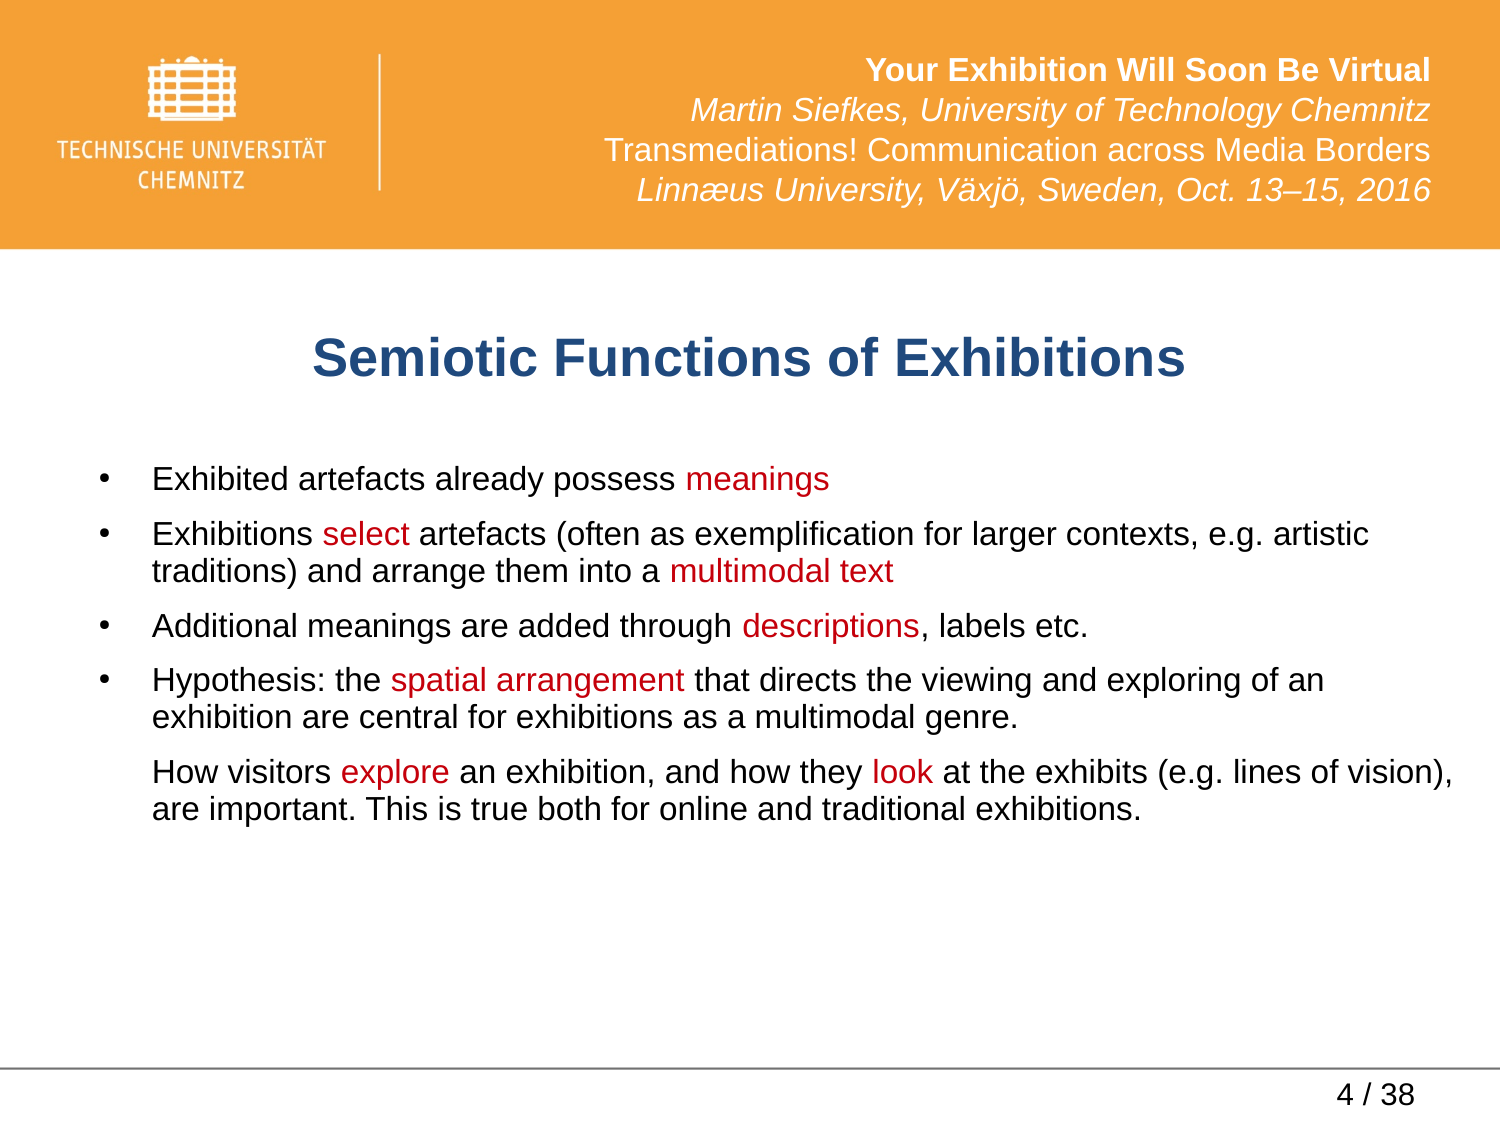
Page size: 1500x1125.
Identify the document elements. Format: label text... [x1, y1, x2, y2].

text_box Semiotic Functions of Exhibitions [59, 314, 1441, 449]
text_box <Nummer> / 38 [1220, 1069, 1500, 1120]
list Exhibited artefacts already possess meanings Exhibitions select artefacts (often as exemplification for larger contexts, e.g. artistic traditions) and arrange them into a multimodal text Additional meanings are added through descriptions, labels etc. Hypothesis: the spatial arrangement that directs the viewing and exploring of an exhibition are central for exhibitions as a multimodal genre. How visitors explore an exhibition, and how they look at the exhibits (e.g. lines of vision), are important. This is true both for online and traditional exhibitions. [81, 460, 1460, 969]
picture [0, 0, 1500, 1125]
list [419, 45, 774, 197]
